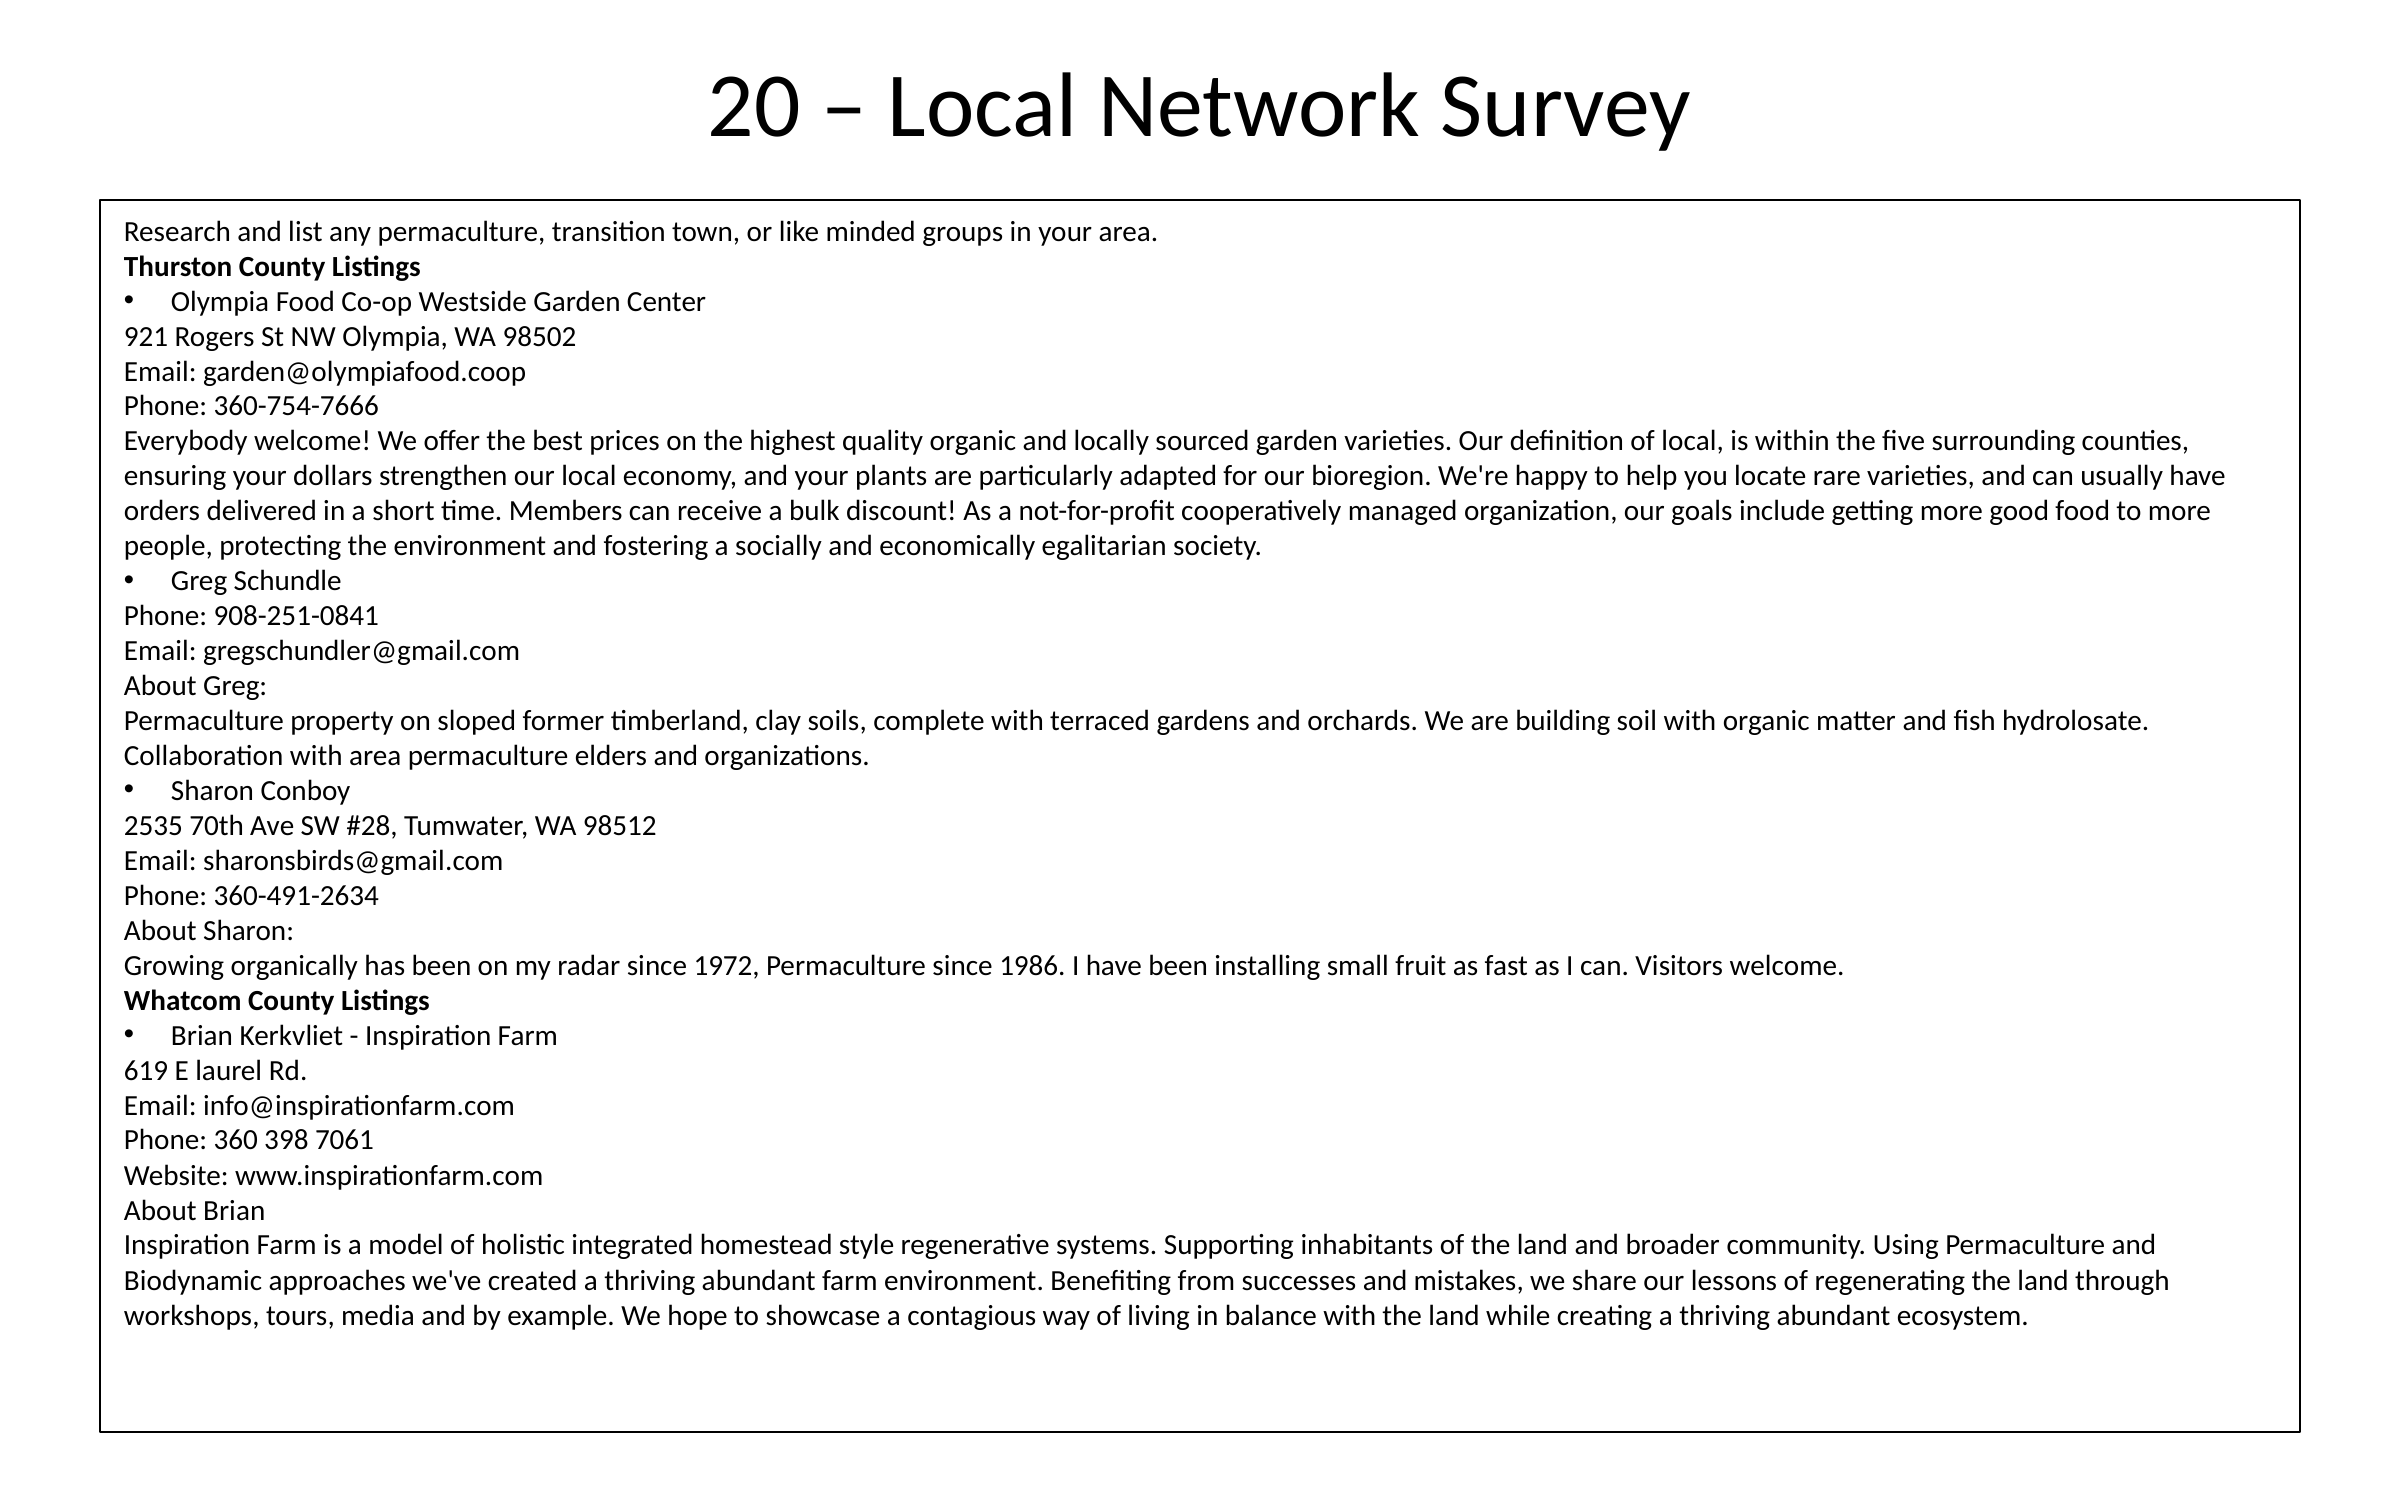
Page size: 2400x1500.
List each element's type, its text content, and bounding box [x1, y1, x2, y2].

text_box 20 – Local Network Survey [179, 33, 2220, 167]
text_box Research and list any permaculture, transition town, or like minded groups in your area. Thurston County Listings Olympia Food Co-op Westside Garden Center ​921 Rogers St NW Olympia, WA 98502 Email: garden@olympiafood.coop Phone: 360-754-7666 Everybody welcome! We offer the best prices on the highest quality organic and locally sourced garden varieties. Our definition of local, is within the five surrounding counties, ensuring your dollars strengthen our local economy, and your plants are particularly adapted for our bioregion. We're happy to help you locate rare varieties, and can usually have orders delivered in a short time. Members can receive a bulk discount! As a not-for-profit cooperatively managed organization, our goals include getting more good food to more people, protecting the environment and fostering a socially and economically egalitarian society. Greg Schundle Phone: 908-251-0841 Email: gregschundler@gmail.com About Greg: Permaculture property on sloped former timberland, clay soils, complete with terraced gardens and orchards. We are building soil with organic matter and fish hydrolosate. Collaboration with area permaculture elders and organizations. Sharon Conboy 2535 70th Ave SW #28, Tumwater, WA 98512 Email: sharonsbirds@gmail.com Phone: 360-491-2634 About Sharon: Growing organically has been on my radar since 1972, Permaculture since 1986. I have been installing small fruit as fast as I can. Visitors welcome. Whatcom County Listings Brian Kerkvliet - Inspiration Farm 619 E laurel Rd. Email: info@inspirationfarm.com Phone: 360 398 7061 Website: www.inspirationfarm.com About Brian Inspiration Farm is a model of holistic integrated homestead style regenerative systems. Supporting inhabitants of the land and broader community. Using Permaculture and Biodynamic approaches we've created a thriving abundant farm environment. Benefiting from successes and mistakes, we share our lessons of regenerating the land through workshops, tours, media and by example. We hope to showcase a contagious way of living in balance with the land while creating a thriving abundant ecosystem. [99, 199, 2300, 1432]
